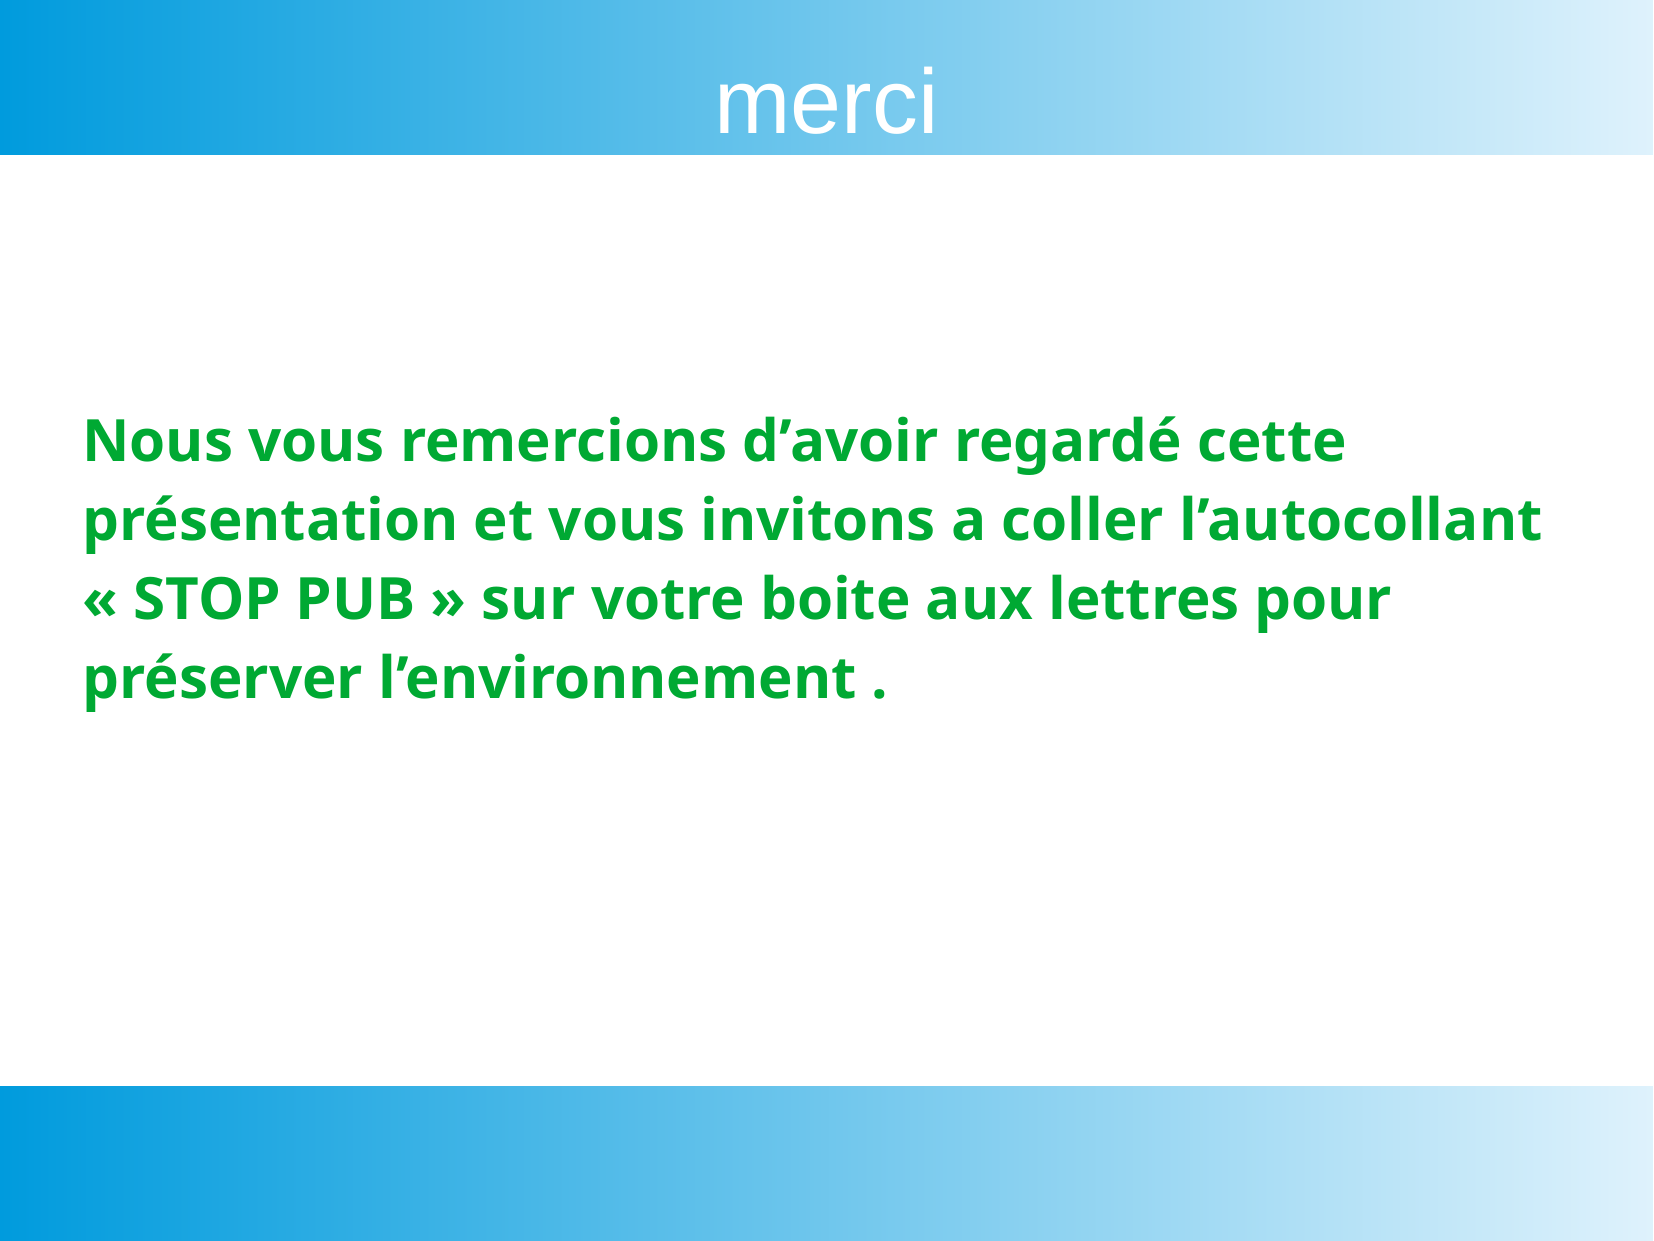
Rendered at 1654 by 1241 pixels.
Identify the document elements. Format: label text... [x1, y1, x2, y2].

list Nous vous remercions d’avoir regardé cette présentation et vous invitons a coller l’autocollant « STOP PUB » sur votre boite aux lettres pour préserver l’environnement . [82, 290, 1571, 1010]
title merci [82, 49, 1571, 155]
